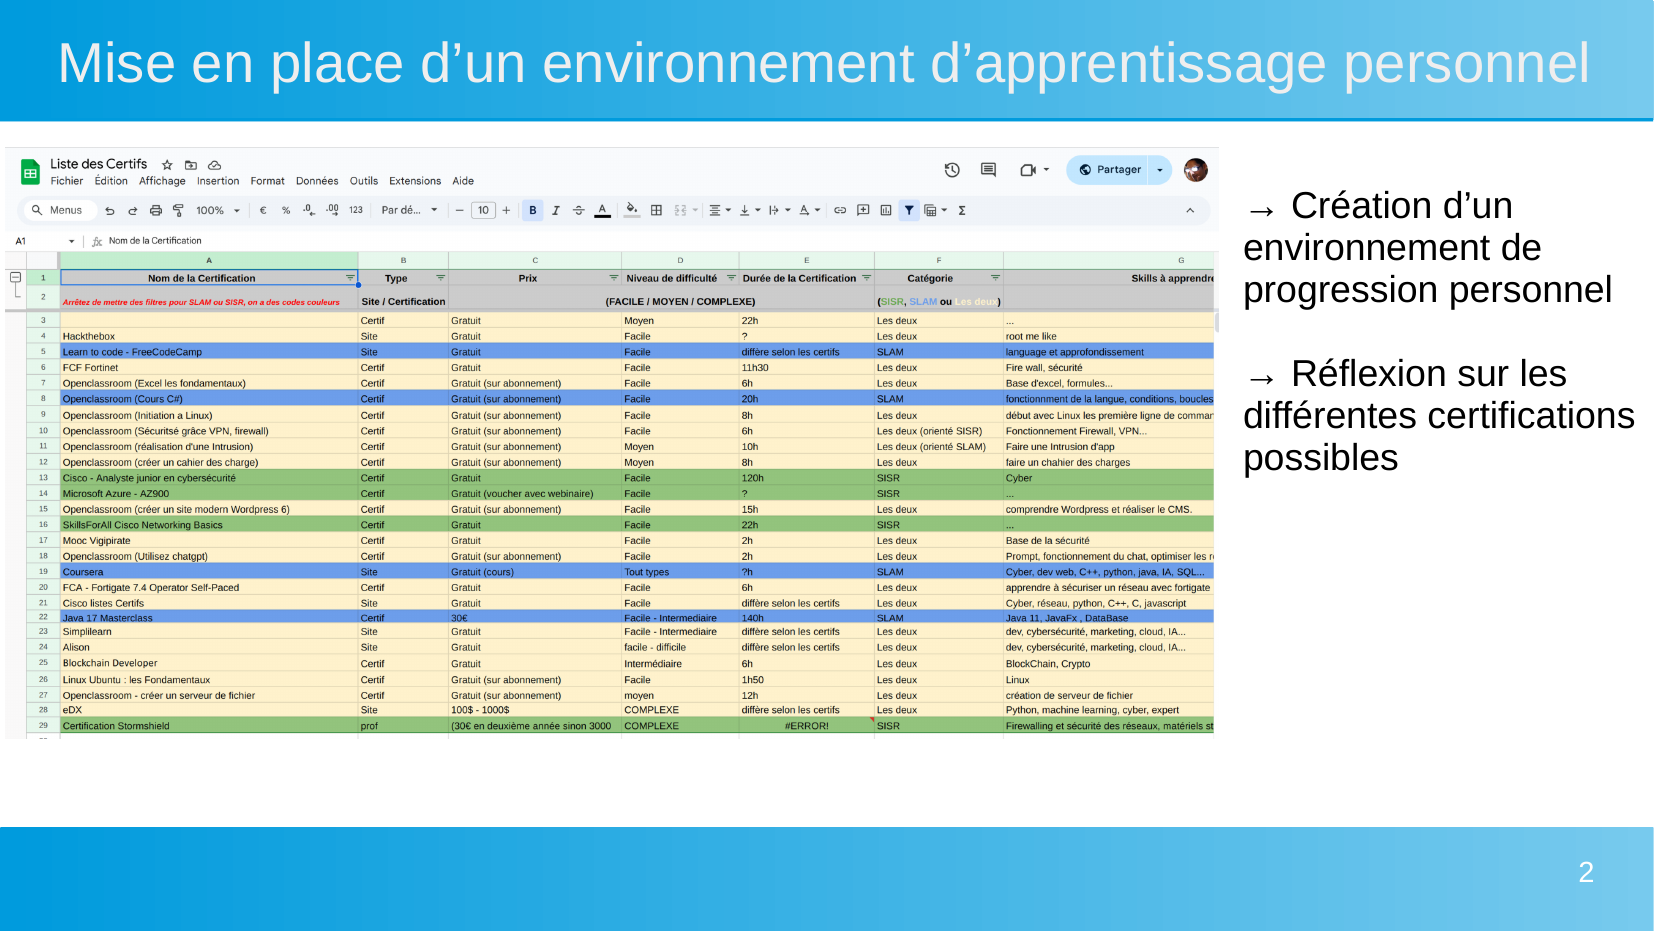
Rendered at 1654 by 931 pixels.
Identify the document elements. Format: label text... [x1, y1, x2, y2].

title Mise en place d’un environnement d’apprentissage personnel [0, 0, 1654, 133]
text_box → Création d’un environnement de progression personnel → Réflexion sur les différentes certifications possibles [1228, 177, 1654, 798]
picture [5, 147, 1219, 739]
